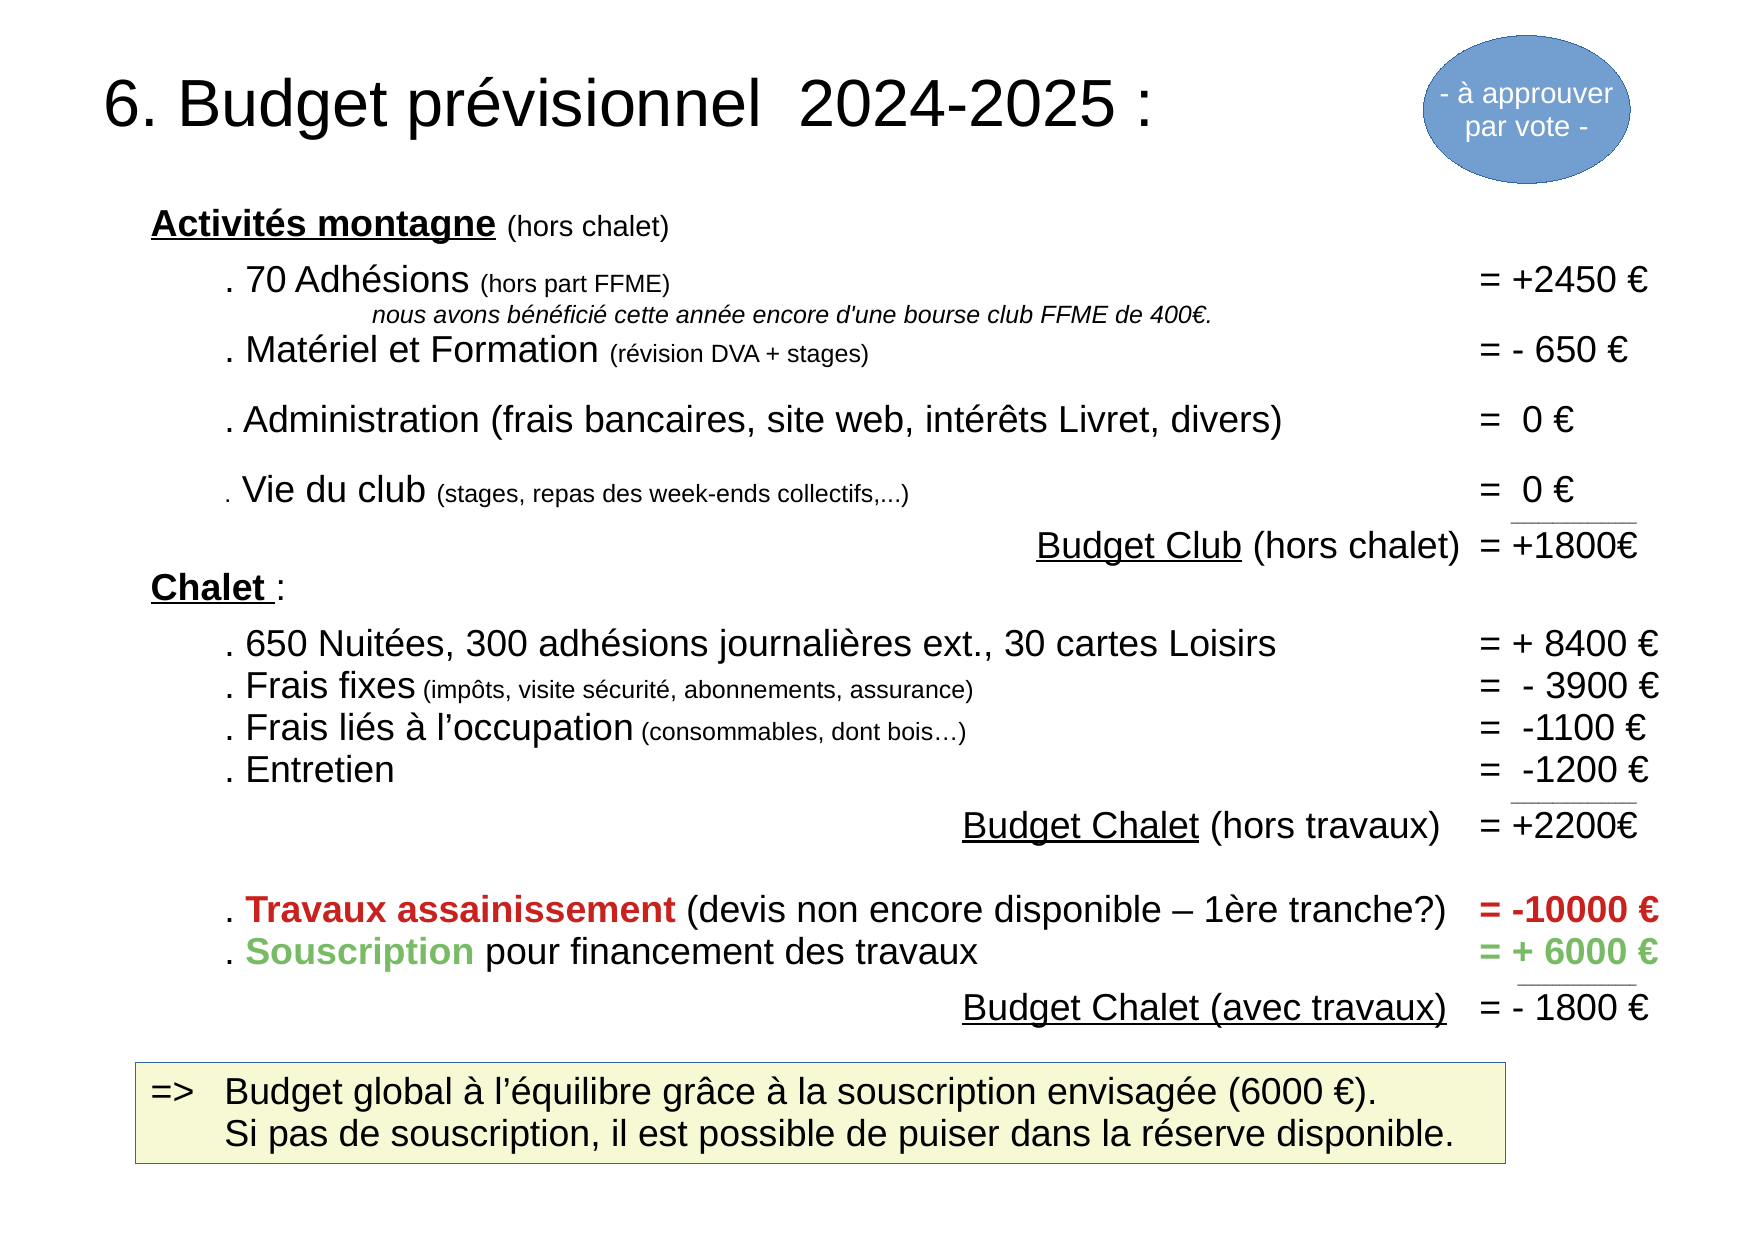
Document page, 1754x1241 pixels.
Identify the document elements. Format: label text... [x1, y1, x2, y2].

text_box 6. Budget prévisionnel 2024-2025 : [88, 59, 1713, 191]
text_box Activités montagne (hors chalet) . 70 Adhésions (hors part FFME) = +2450 € nous avons bénéficié cette année encore d'une bourse club FFME de 400€. . Matériel et Formation (révision DVA + stages) = - 650 € . Administration (frais bancaires, site web, intérêts Livret, divers) = 0 € . Vie du club (stages, repas des week-ends collectifs,...) = 0 € __________________ Budget Club (hors chalet) = +1800€ Chalet : . 650 Nuitées, 300 adhésions journalières ext., 30 cartes Loisirs = + 8400 € . Frais fixes (impôts, visite sécurité, abonnements, assurance) = - 3900 € . Frais liés à l’occupation (consommables, dont bois…) = -1100 € . Entretien = -1200 € __________________ Budget Chalet (hors travaux) = +2200€ . Travaux assainissement (devis non encore disponible – 1ère tranche?) = -10000 € . Souscription pour financement des travaux = + 6000 € _________________ Budget Chalet (avec travaux) = - 1800 € => Budget global à l’équilibre grâce à la souscription envisagée (6000 €). Si pas de souscription, il est possible de puiser dans la réserve disponible. [135, 194, 1675, 1162]
text_box - à approuver par vote - [1423, 35, 1631, 184]
